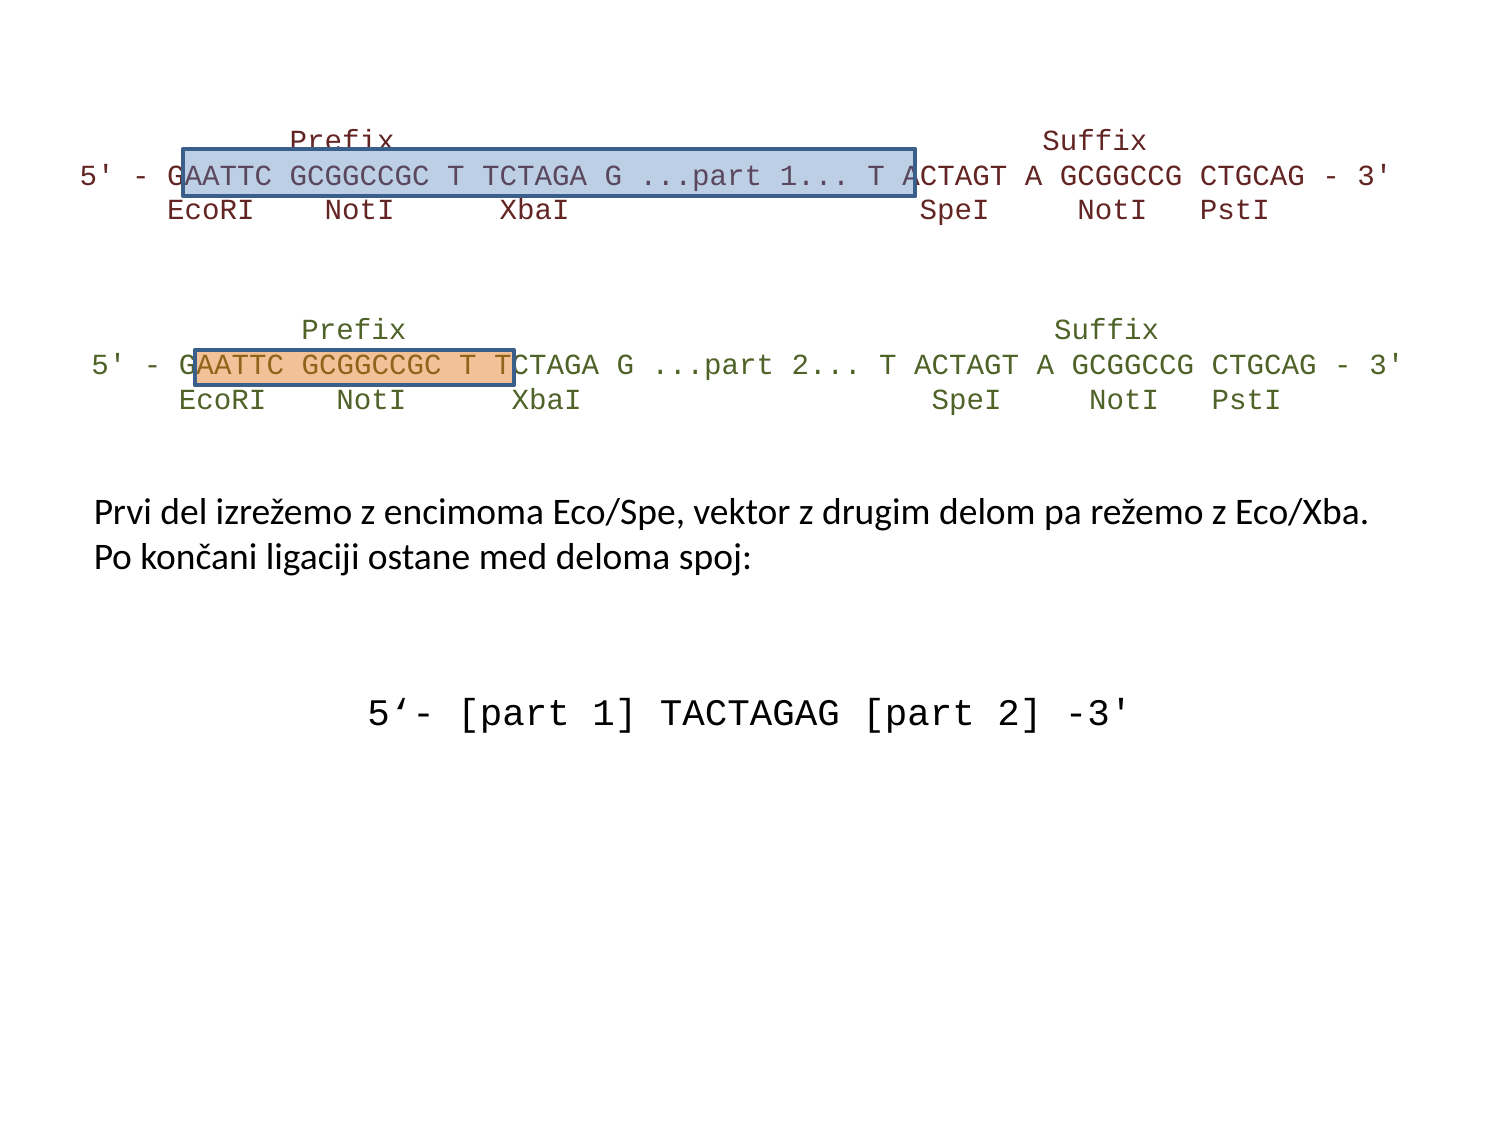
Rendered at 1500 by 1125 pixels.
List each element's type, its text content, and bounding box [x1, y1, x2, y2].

text_box Prefix Suffix 5' - GAATTC GCGGCCGC T TCTAGA G ...part 1... T ACTAGT A GCGGCCG CTGCAG - 3' EcoRI NotI XbaI SpeI NotI PstI [64, 113, 1436, 234]
text_box [183, 148, 916, 197]
text_box 5‘- [part 1] TACTAGAG [part 2] -3' [352, 680, 1148, 741]
text_box Prvi del izrežemo z encimoma Eco/Spe, vektor z drugim delom pa režemo z Eco/Xba. Po končani ligaciji ostane med deloma spoj: [79, 479, 1424, 585]
text_box Prefix Suffix 5' - GAATTC GCGGCCGC T TCTAGA G ...part 2... T ACTAGT A GCGGCCG CTGCAG - 3' EcoRI NotI XbaI SpeI NotI PstI [76, 302, 1447, 423]
text_box [194, 349, 514, 386]
